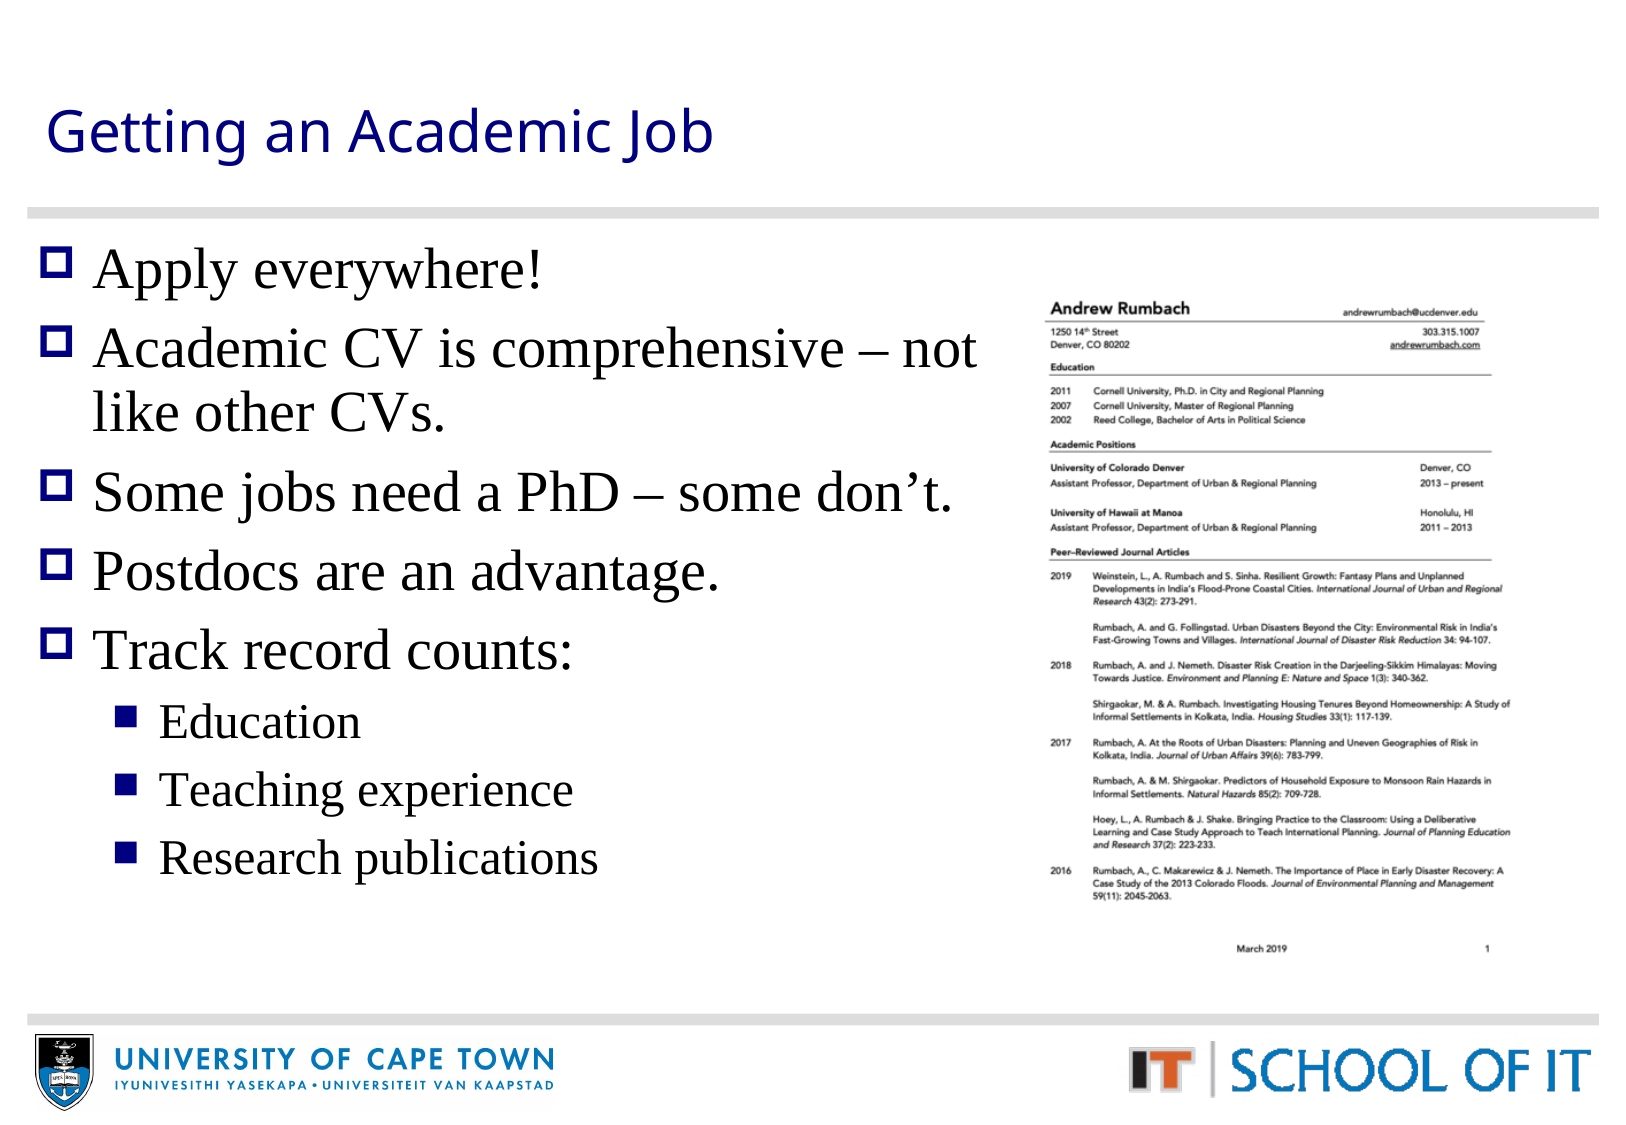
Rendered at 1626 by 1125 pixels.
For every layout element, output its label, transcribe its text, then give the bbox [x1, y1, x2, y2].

picture [35, 1034, 553, 1111]
list Apply everywhere! Academic CV is comprehensive – not like other CVs. Some jobs need a PhD – some don’t. Postdocs are an advantage. Track record counts: Education Teaching experience Research publications [36, 236, 989, 998]
picture [1118, 1030, 1606, 1109]
title Getting an Academic Job [45, 66, 1583, 194]
picture [983, 246, 1558, 988]
